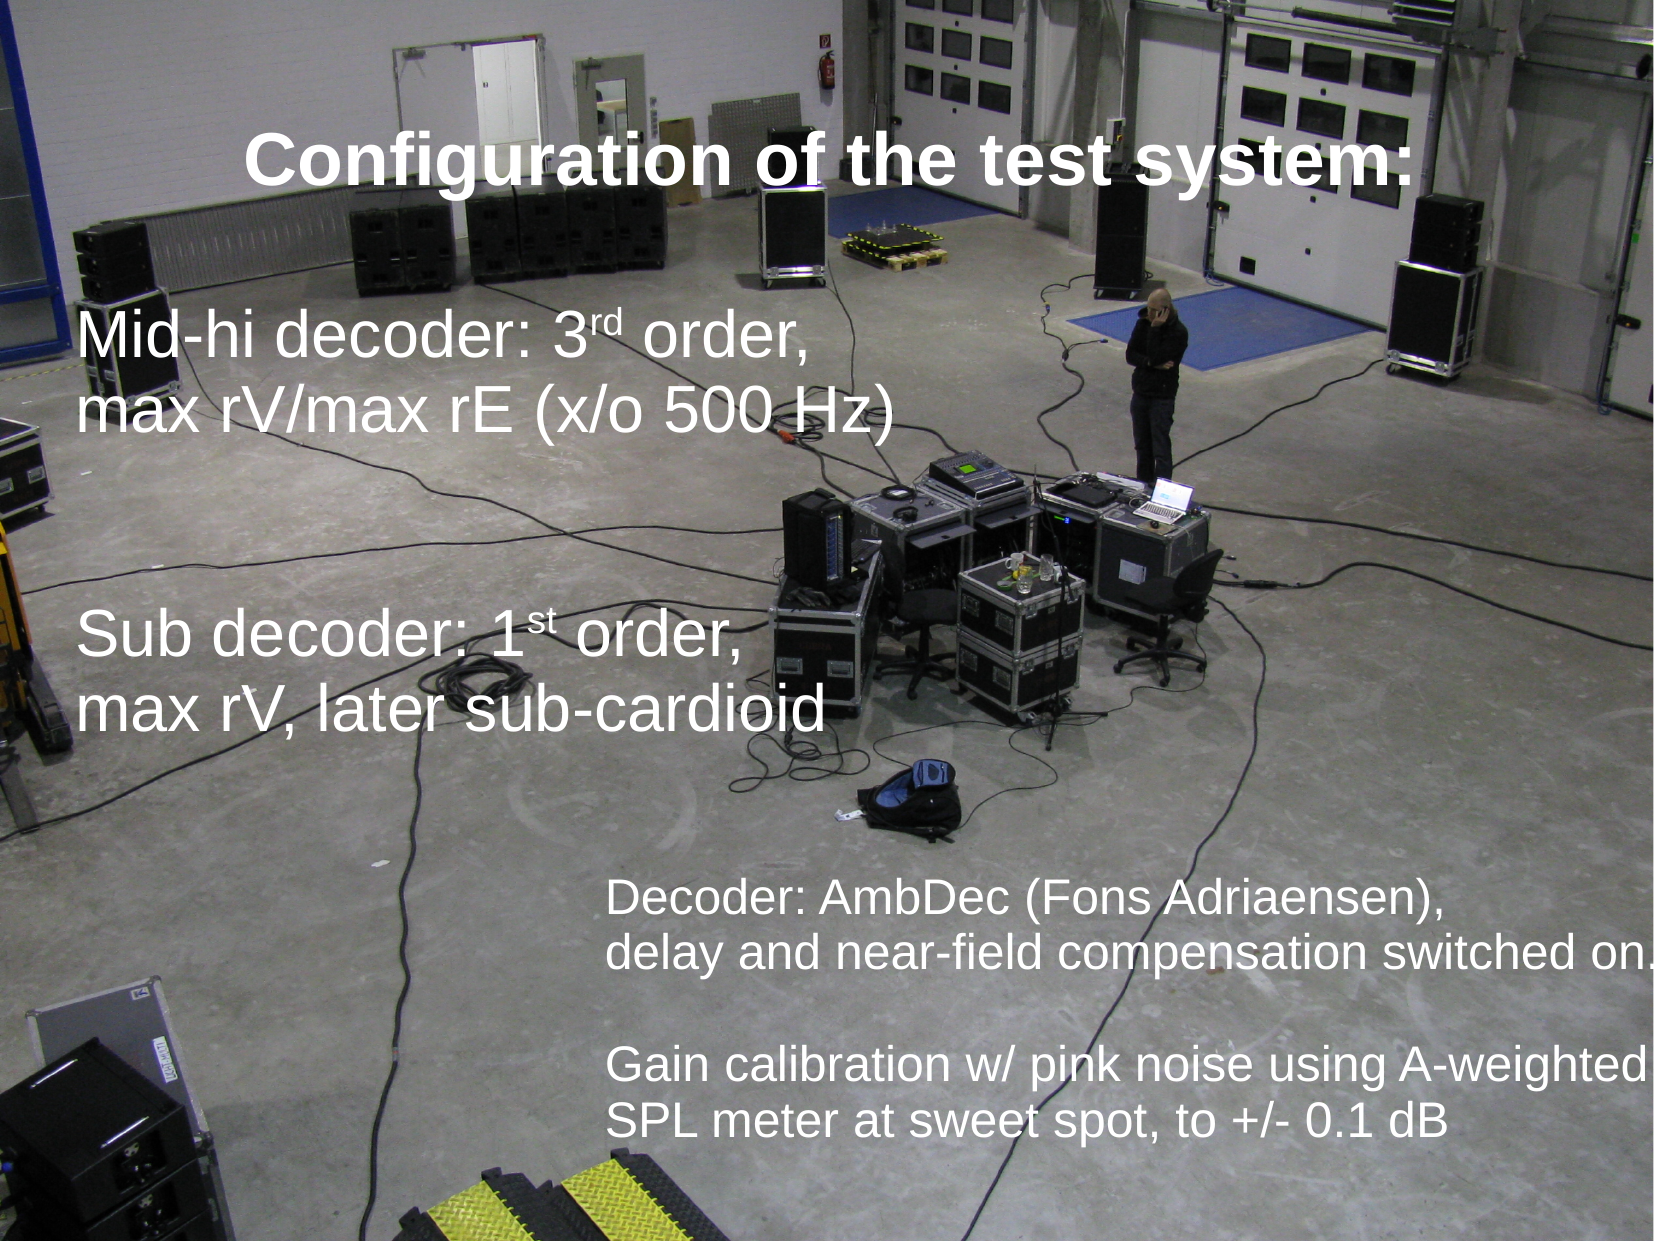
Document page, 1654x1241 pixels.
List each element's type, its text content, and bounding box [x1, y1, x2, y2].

text_box Decoder: AmbDec (Fons Adriaensen), delay and near-field compensation switched on. Gain calibration w/ pink noise using A-weighted SPL meter at sweet spot, to +/- 0.1 dB [604, 783, 1654, 1234]
title Configuration of the test system: [86, 55, 1576, 263]
subtitle Mid-hi decoder: 3rd order, max rV/max rE (x/o 500 Hz) Sub decoder: 1st order, max rV, later sub-cardioid [75, 146, 938, 897]
picture [0, 0, 1654, 1241]
